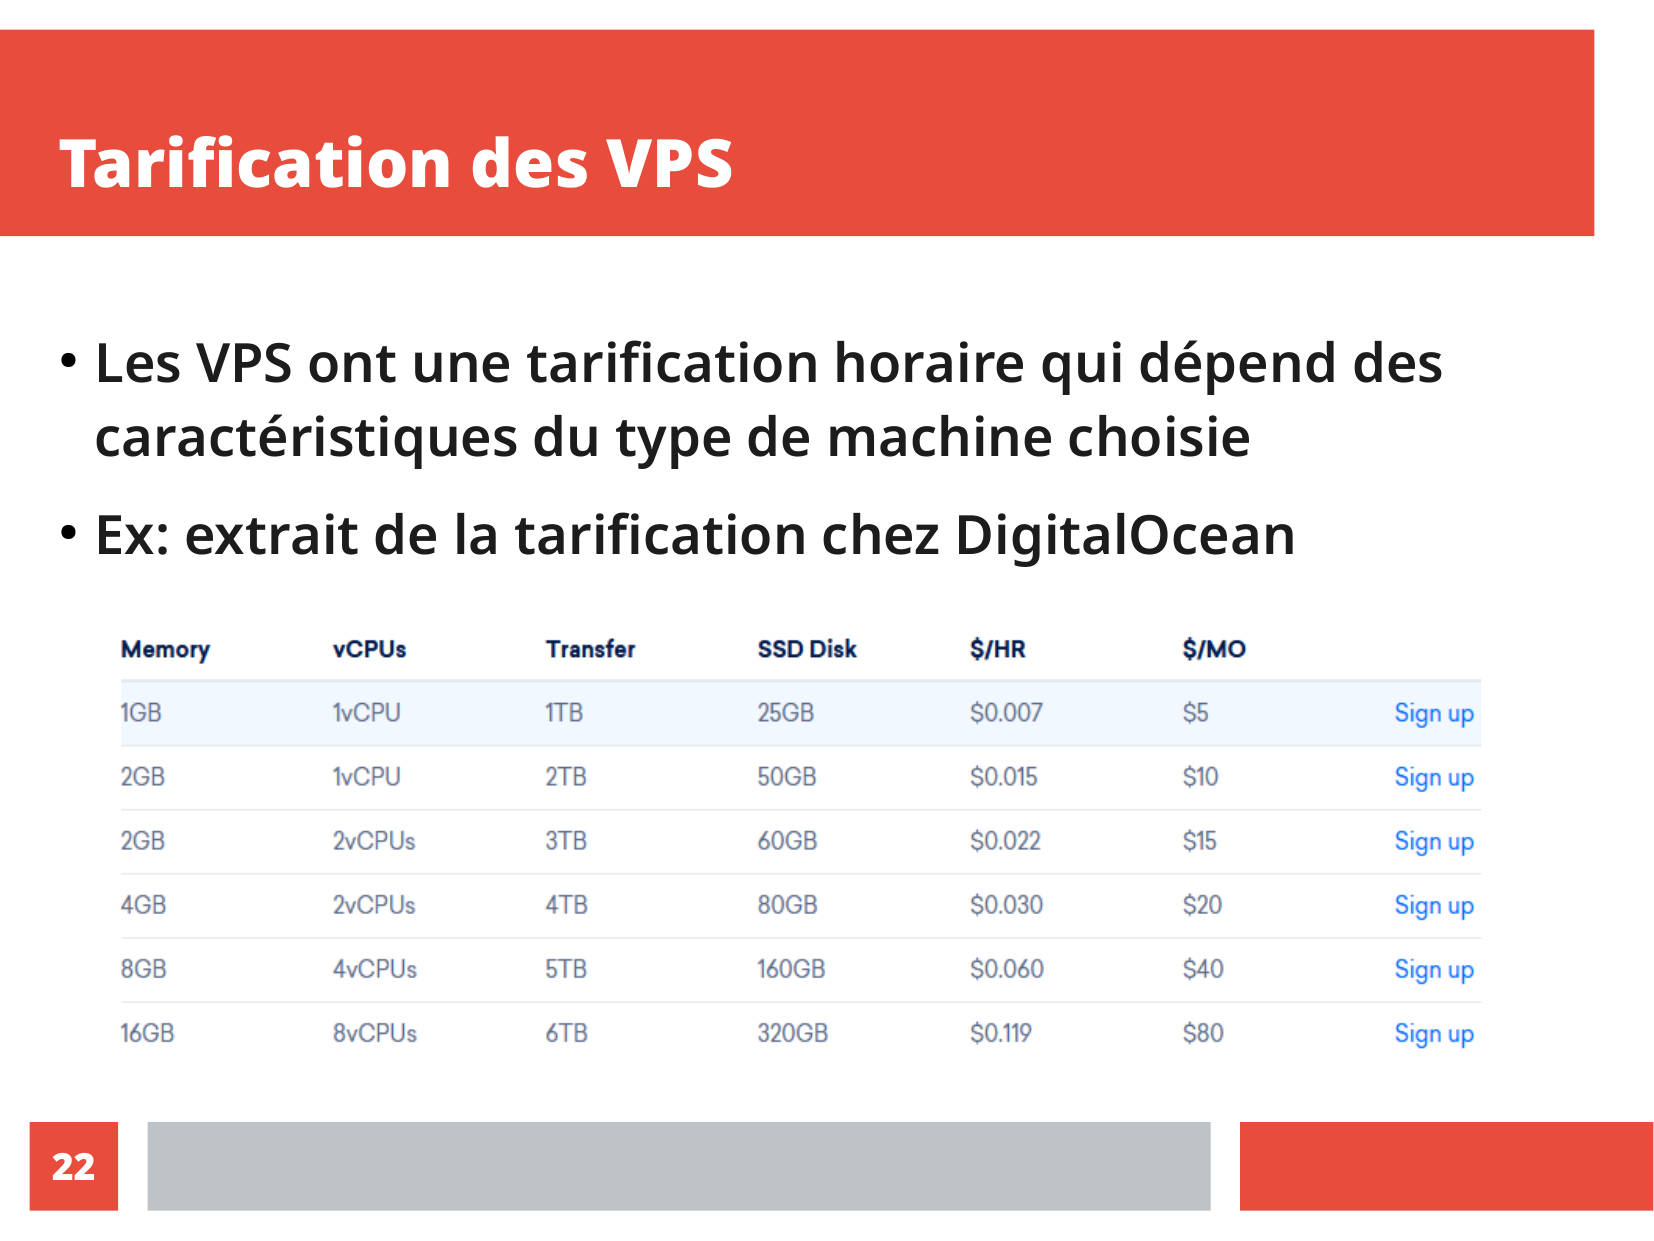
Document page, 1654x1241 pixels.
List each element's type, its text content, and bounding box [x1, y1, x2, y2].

list Les VPS ont une tarification horaire qui dépend des caractéristiques du type de machine choisie Ex: extrait de la tarification chez DigitalOcean [59, 324, 1565, 1093]
picture [106, 617, 1505, 1075]
title Tarification des VPS [59, 59, 1595, 207]
